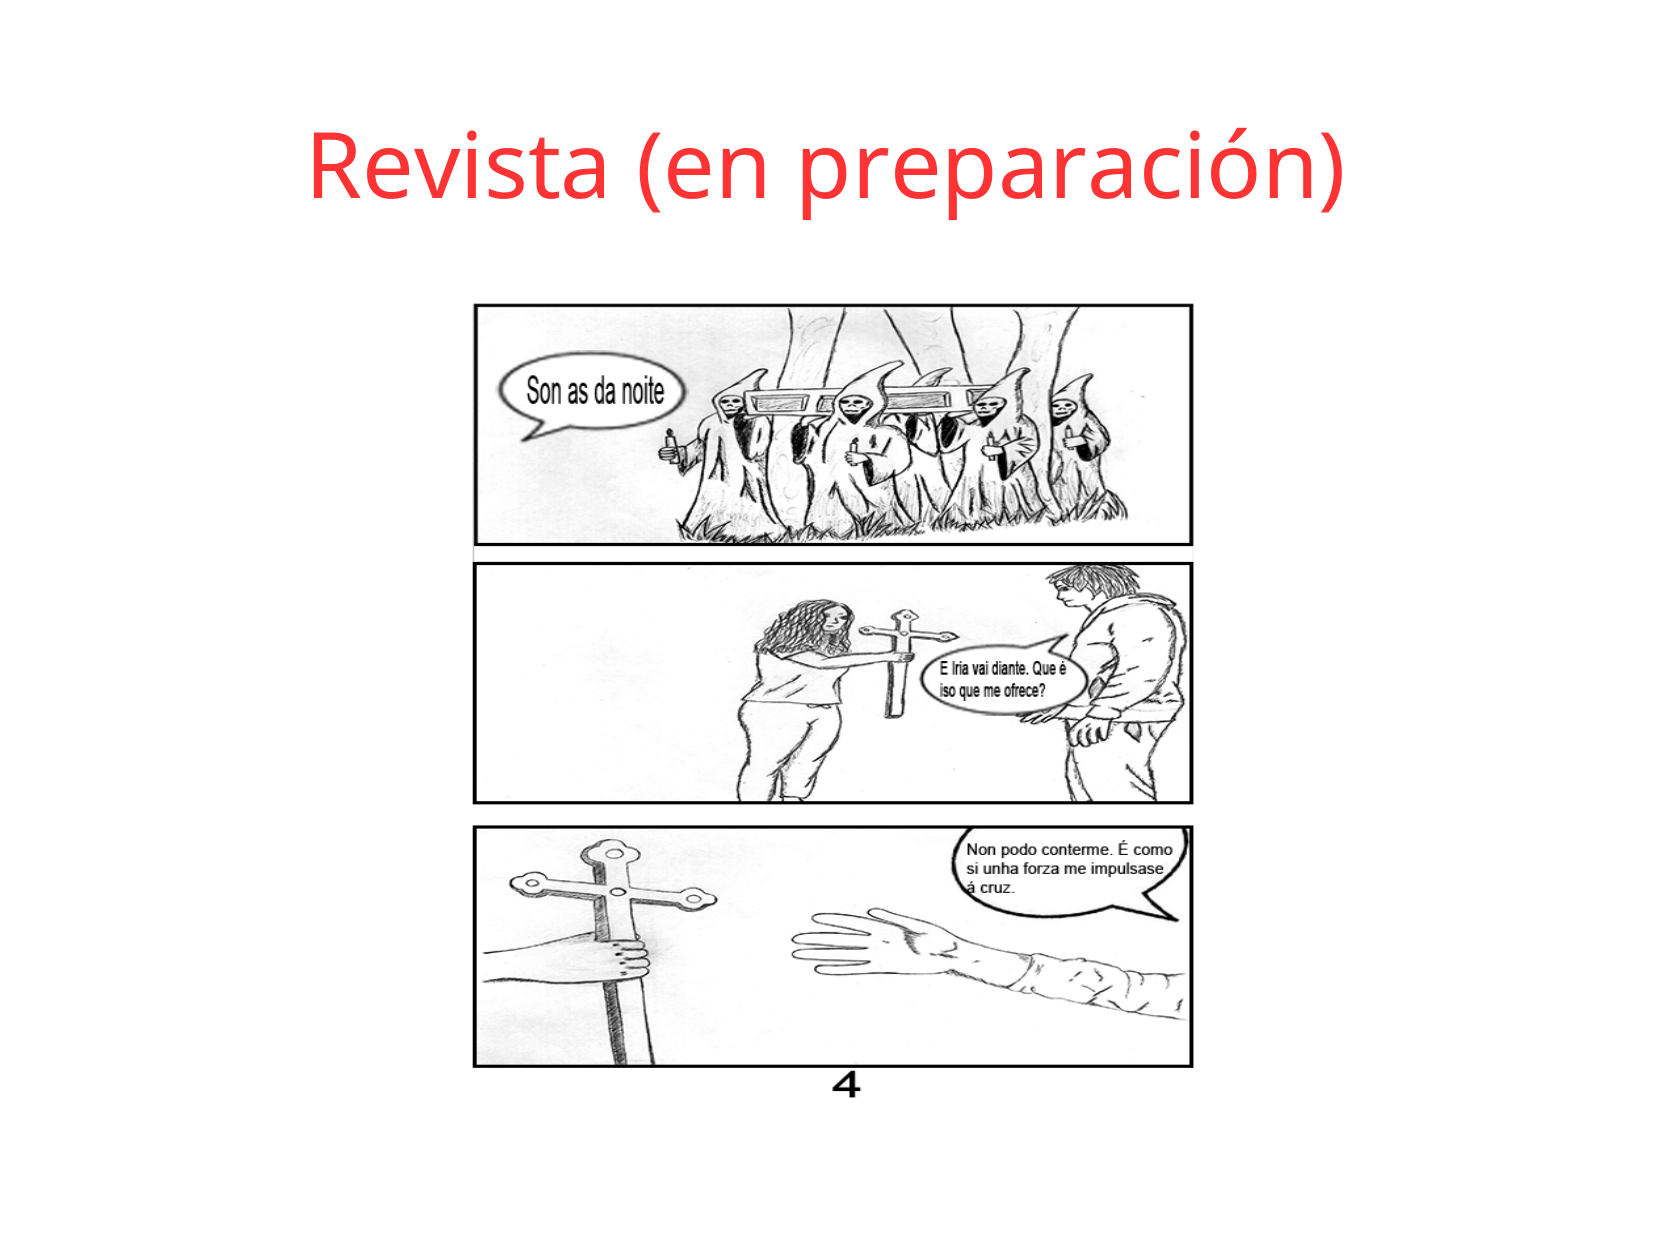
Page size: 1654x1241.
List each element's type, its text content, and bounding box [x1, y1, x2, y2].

picture [448, 290, 1229, 1109]
title Revista (en preparación) [82, 49, 1571, 257]
